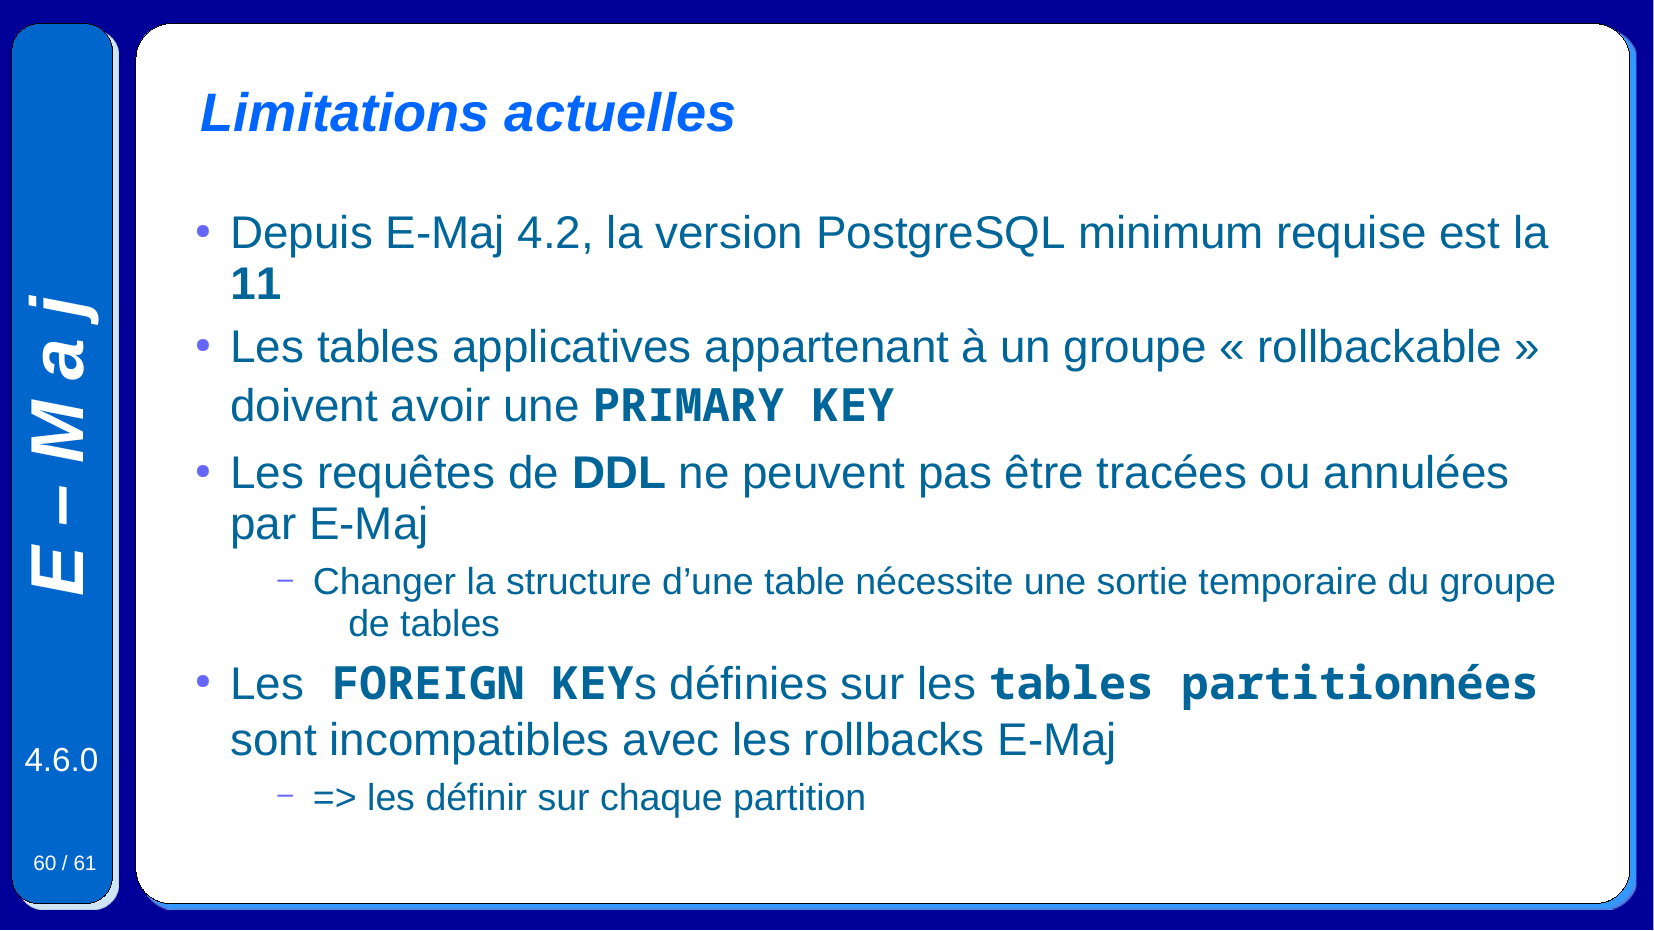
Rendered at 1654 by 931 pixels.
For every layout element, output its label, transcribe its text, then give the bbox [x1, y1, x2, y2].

list Depuis E-Maj 4.2, la version PostgreSQL minimum requise est la 11 Les tables applicatives appartenant à un groupe « rollbackable » doivent avoir une PRIMARY KEY Les requêtes de DDL ne peuvent pas être tracées ou annulées par E-Maj Changer la structure d’une table nécessite une sortie temporaire du groupe de tables Les FOREIGN KEYs définies sur les tables partitionnées sont incompatibles avec les rollbacks E-Maj => les définir sur chaque partition [177, 206, 1587, 827]
title Limitations actuelles [200, 34, 1575, 191]
